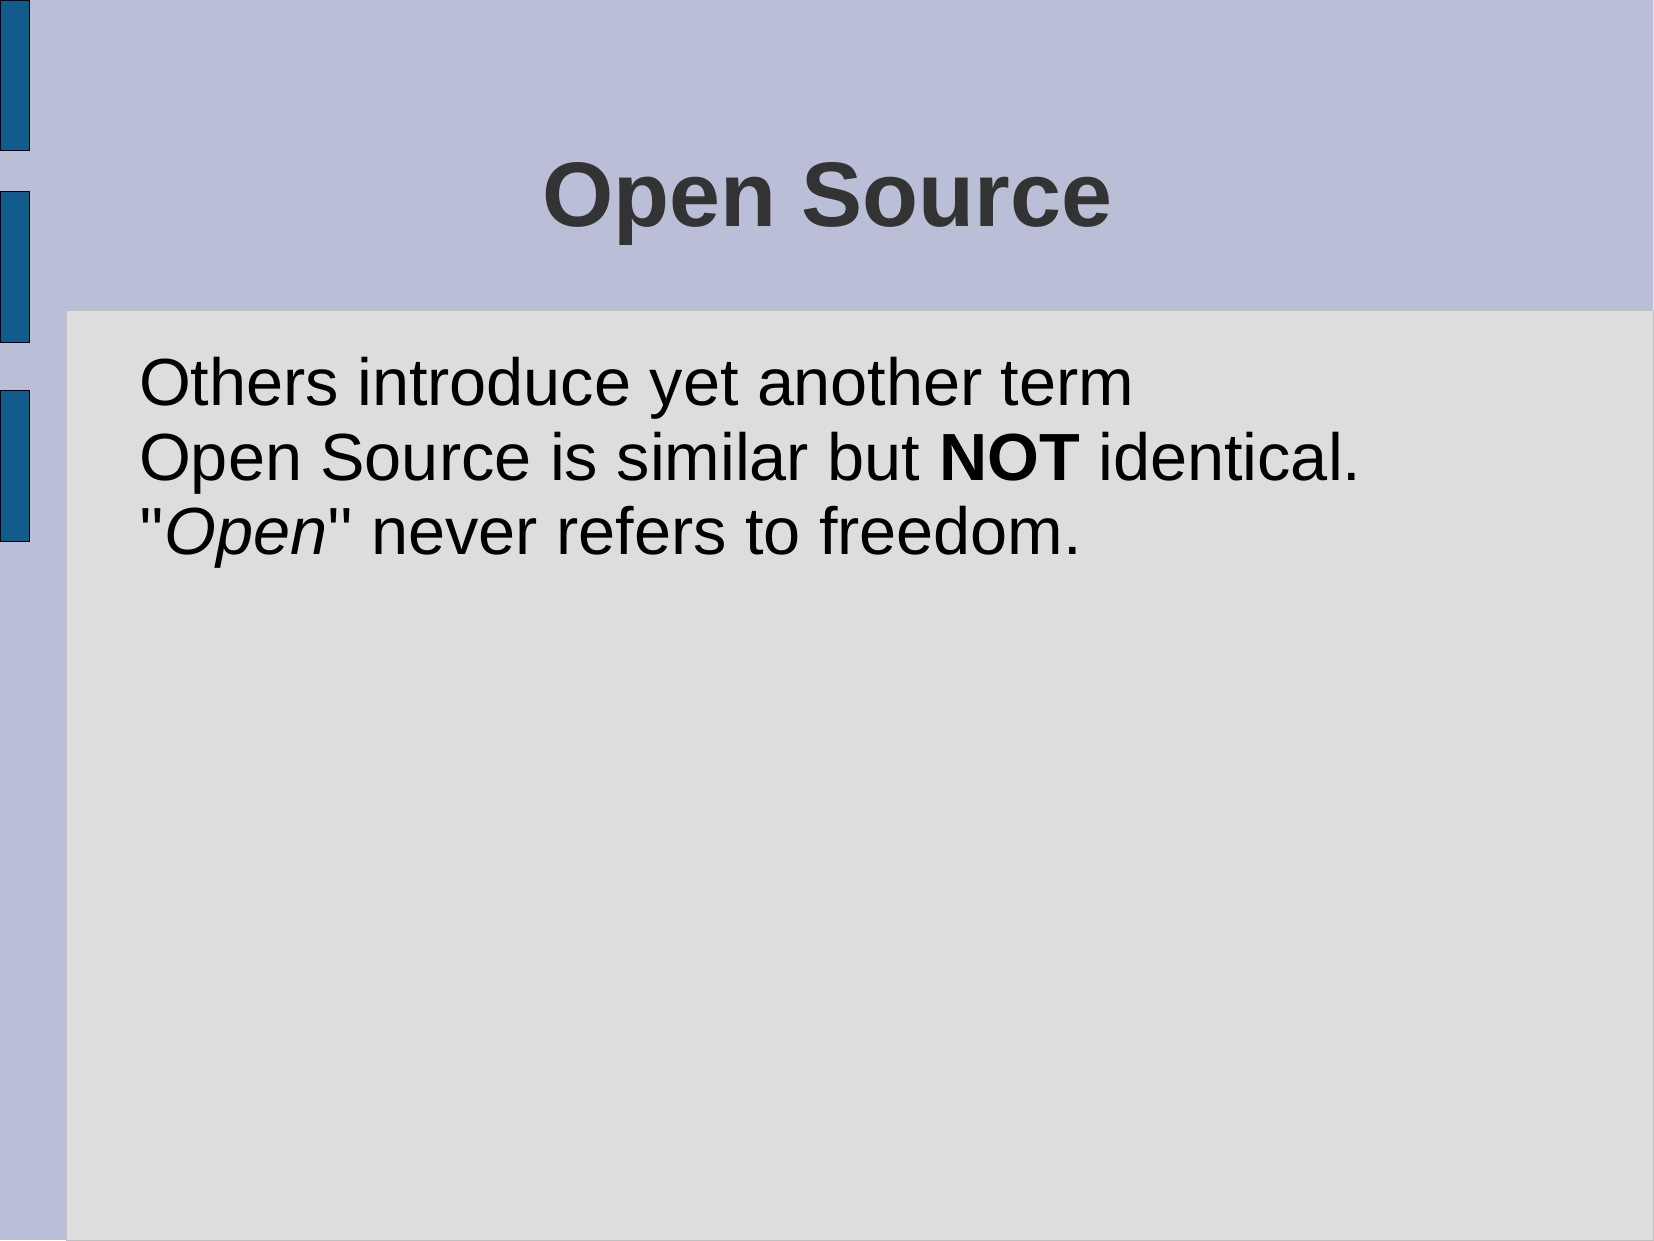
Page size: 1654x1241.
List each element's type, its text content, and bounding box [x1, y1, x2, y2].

list Others introduce yet another term Open Source is similar but NOT identical. ''Open'' never refers to freedom. [121, 344, 1534, 1112]
title Open Source [121, 98, 1534, 291]
